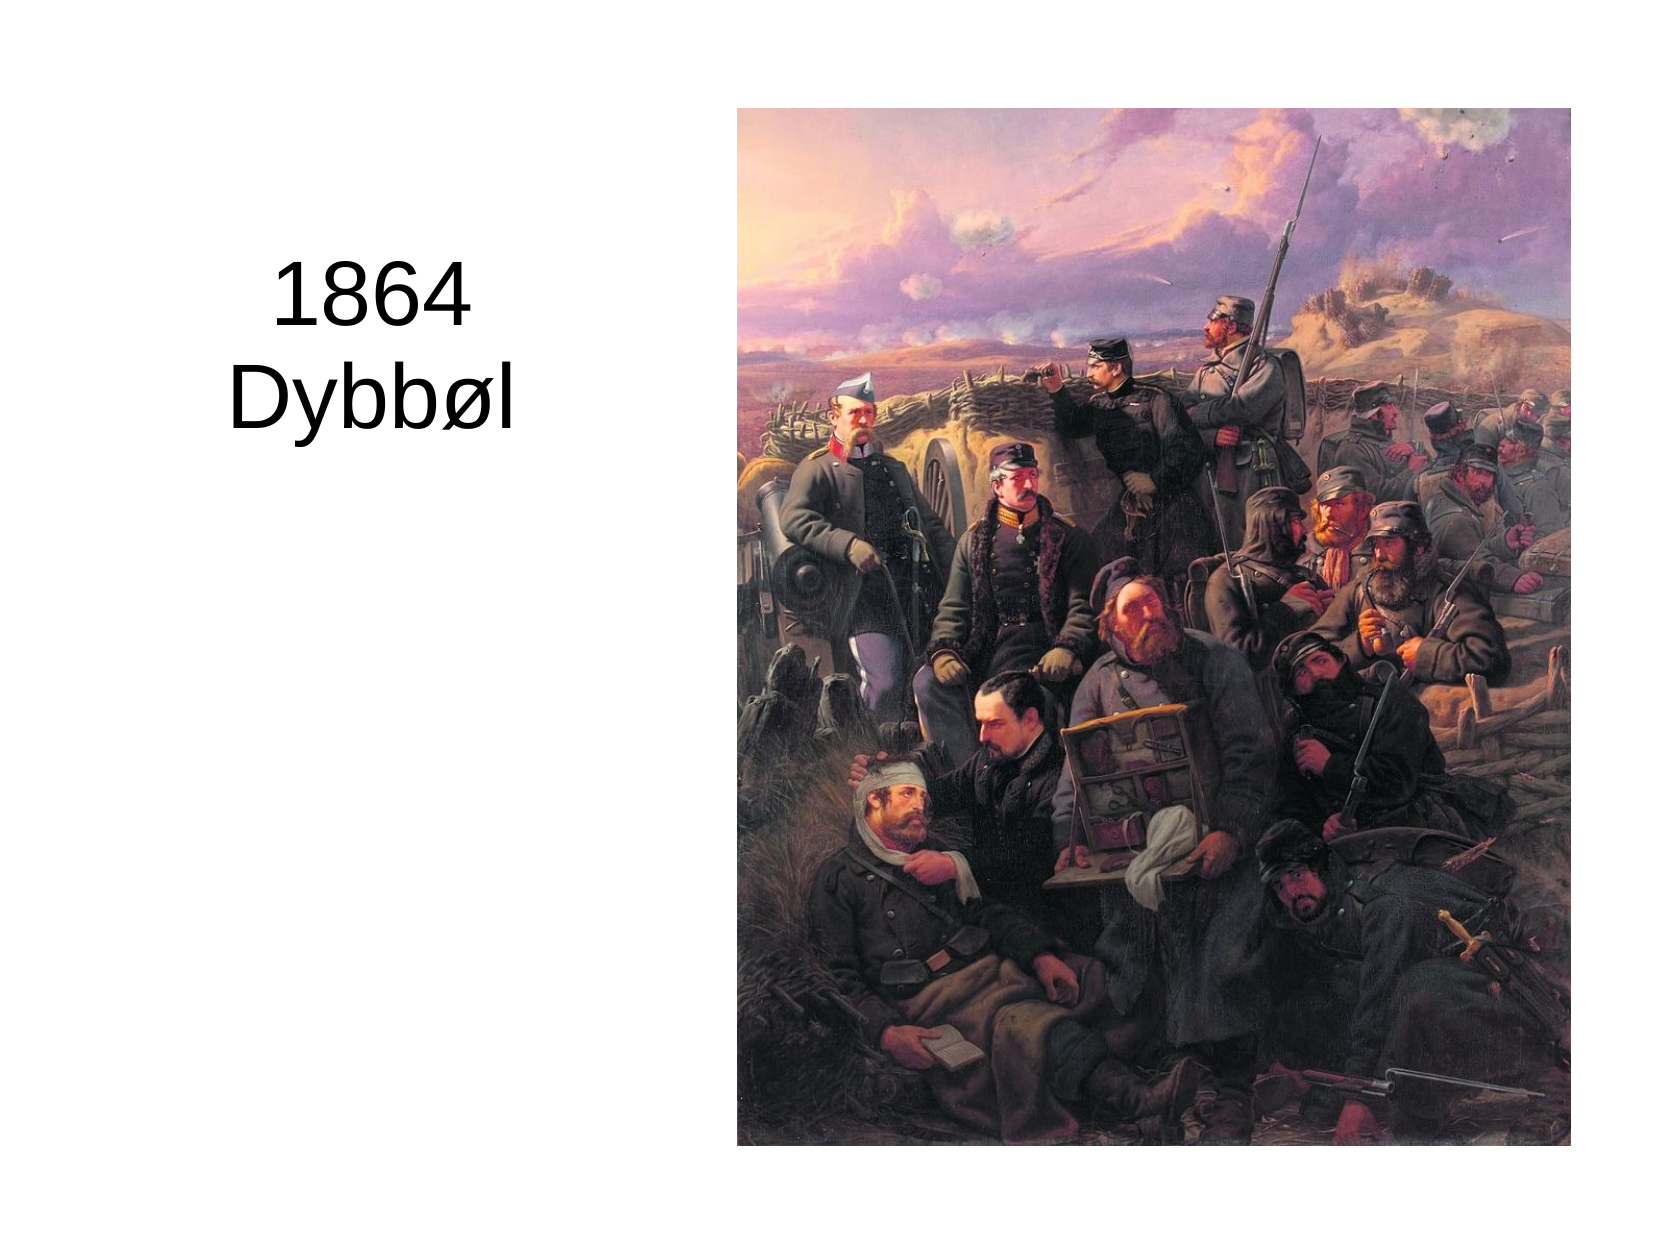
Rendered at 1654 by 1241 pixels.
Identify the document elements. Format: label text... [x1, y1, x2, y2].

picture [737, 108, 1571, 1146]
title 1864 Dybbøl [82, 111, 662, 579]
